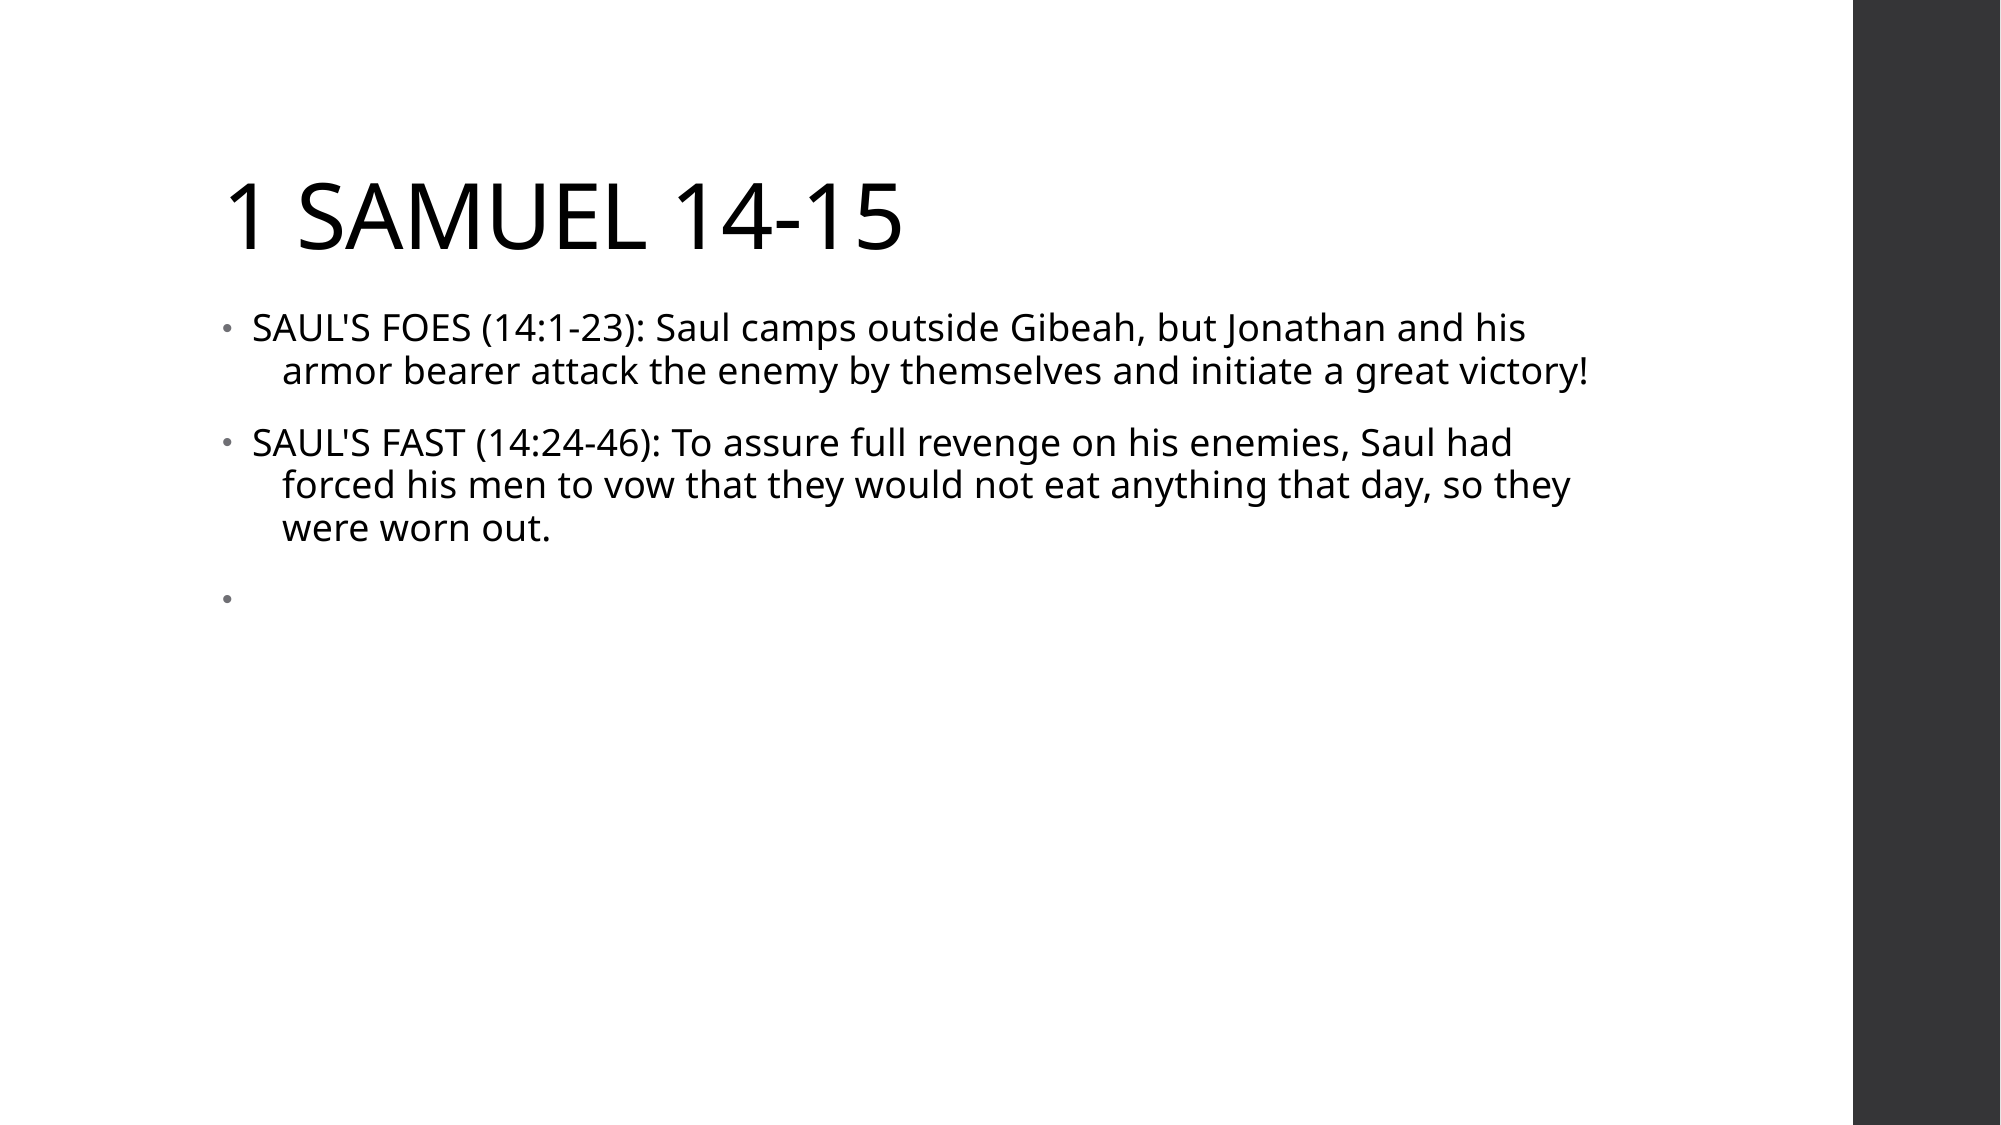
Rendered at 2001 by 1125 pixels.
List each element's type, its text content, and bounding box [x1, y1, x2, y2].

list SAUL'S FOES (14:1-23): Saul camps outside Gibeah, but Jonathan and his armor bearer attack the enemy by themselves and initiate a great victory! SAUL'S FAST (14:24-46): To assure full revenge on his enemies, Saul had forced his men to vow that they would not eat anything that day, so they were worn out. [206, 299, 1617, 1014]
title 1 SAMUEL 14-15 [206, 60, 1797, 278]
